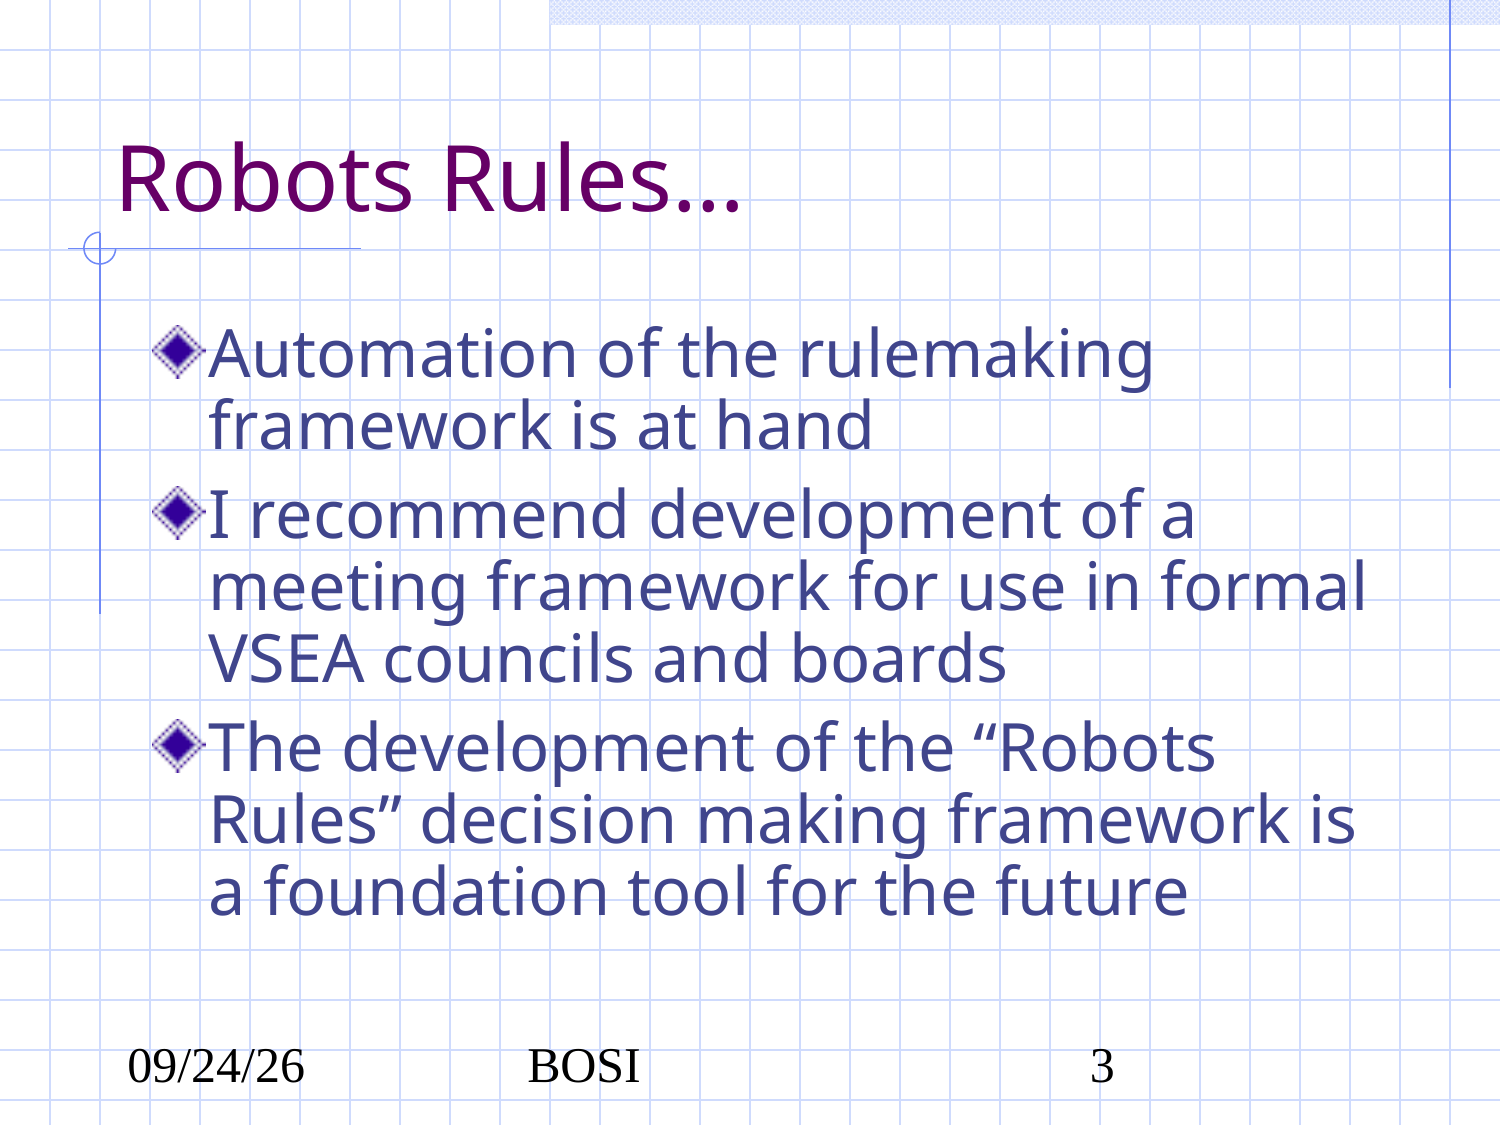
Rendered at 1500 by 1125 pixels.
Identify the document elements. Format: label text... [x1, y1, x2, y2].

picture [1451, 0, 1500, 25]
picture [549, 0, 1449, 25]
title Robots Rules… [99, 49, 1375, 238]
list Automation of the rulemaking framework is at hand I recommend development of a meeting framework for use in formal VSEA councils and boards The development of the “Robots Rules” decision making framework is a foundation tool for the future [137, 312, 1413, 988]
